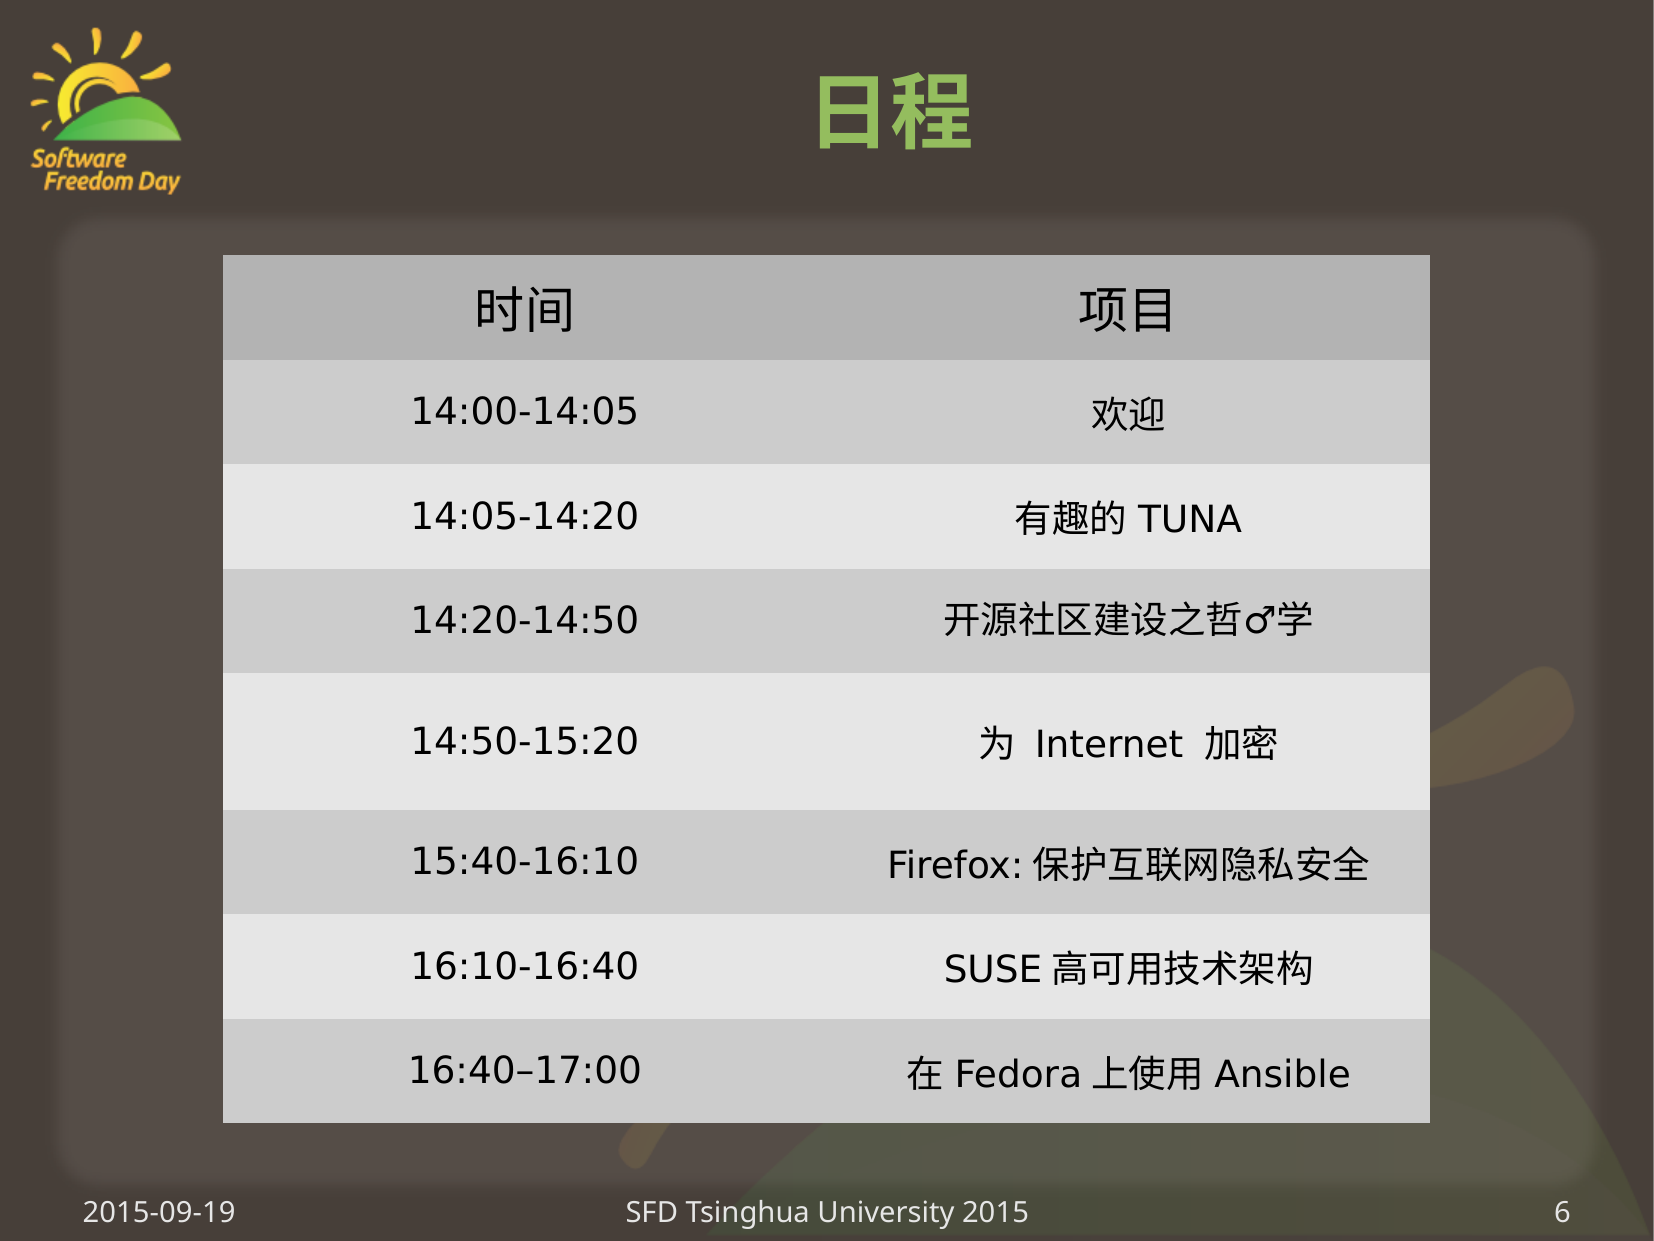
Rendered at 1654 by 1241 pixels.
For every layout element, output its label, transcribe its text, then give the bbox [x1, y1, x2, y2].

picture [0, 0, 1654, 1241]
table_cell 开源社区建设之哲♂学 [827, 569, 1430, 673]
table_cell 有趣的TUNA [827, 464, 1430, 569]
table_cell SUSE高可用技术架构 [827, 914, 1430, 1019]
table_cell 14:05-14:20 [223, 464, 827, 569]
table_cell 为 Internet 加密 [827, 673, 1430, 810]
title 日程 [210, 9, 1571, 205]
table_cell 在Fedora上使用Ansible [827, 1019, 1430, 1123]
table_header 时间 [223, 255, 827, 360]
table_cell 14:20-14:50 [223, 569, 827, 673]
table_cell 14:00-14:05 [223, 360, 827, 464]
table_cell 欢迎 [827, 360, 1430, 464]
table_cell 15:40-16:10 [223, 810, 827, 914]
table_cell 14:50-15:20 [223, 673, 827, 810]
table_header 项目 [827, 255, 1430, 360]
table_cell 16:10-16:40 [223, 914, 827, 1019]
table_cell 16:40–17:00 [223, 1019, 827, 1123]
table_cell Firefox:保护互联网隐私安全 [827, 810, 1430, 914]
